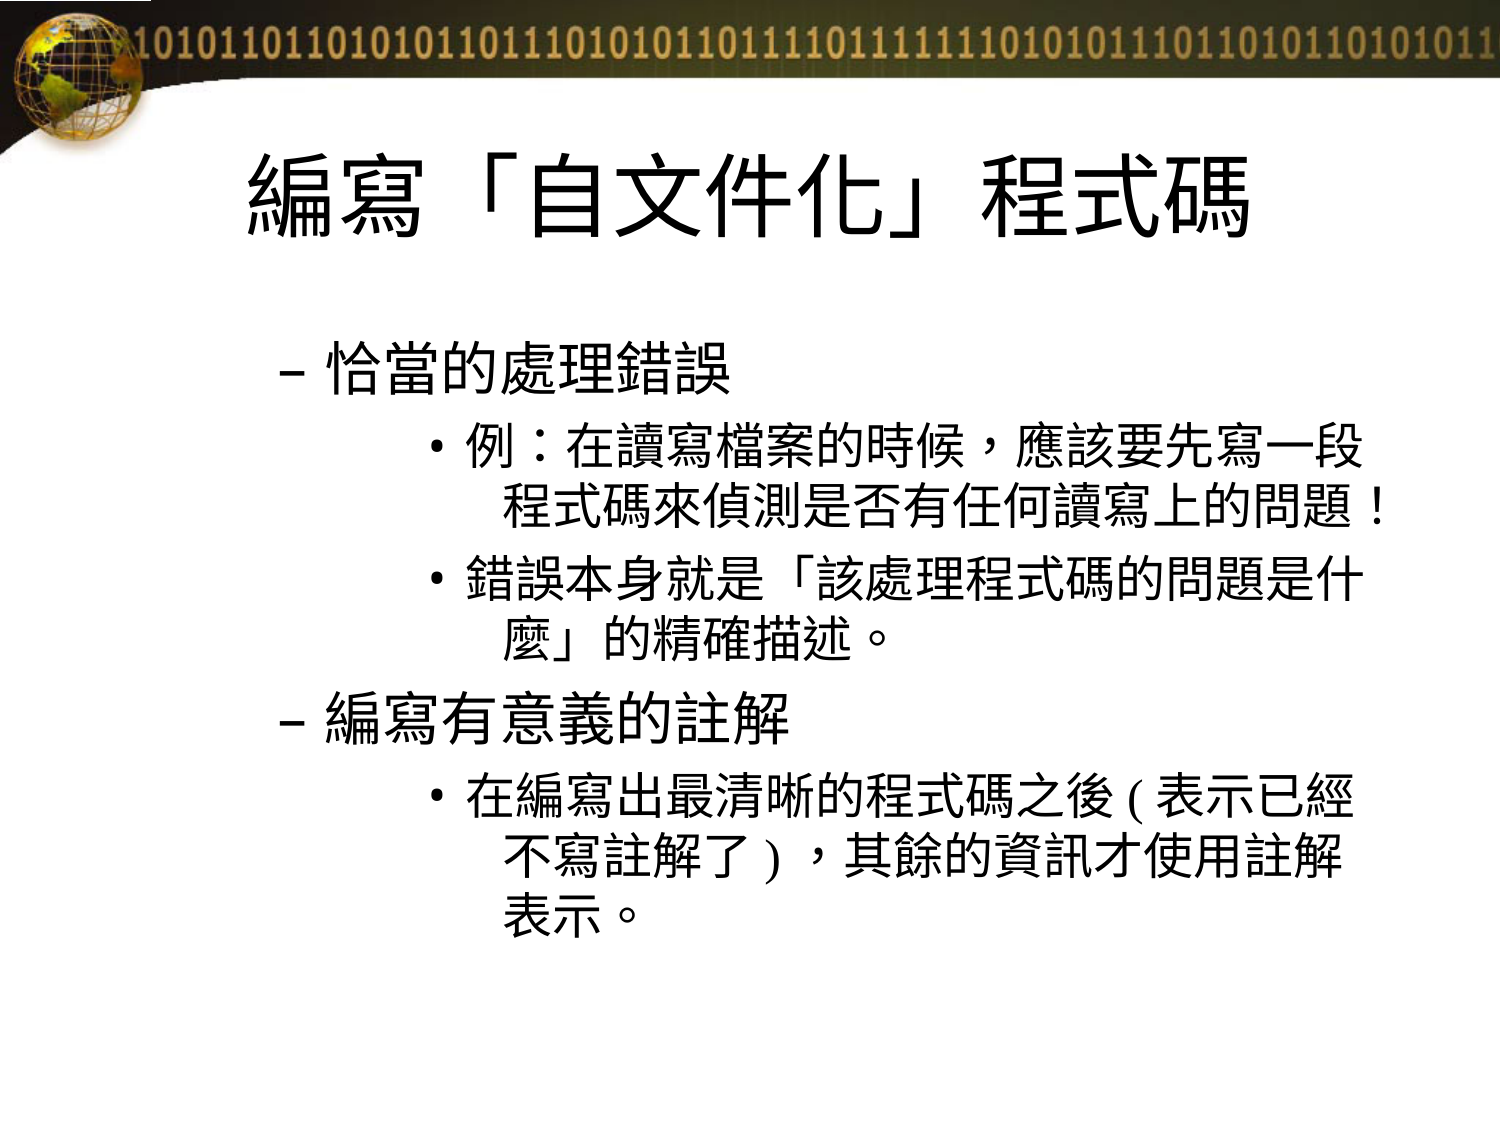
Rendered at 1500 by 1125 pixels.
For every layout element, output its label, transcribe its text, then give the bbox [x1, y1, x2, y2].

list 恰當的處理錯誤 例：在讀寫檔案的時候，應該要先寫一段程式碼來偵測是否有任何讀寫上的問題！ 錯誤本身就是「該處理程式碼的問題是什麼」的精確描述。 編寫有意義的註解 在編寫出最清晰的程式碼之後(表示已經不寫註解了)，其餘的資訊才使用註解表示。 [112, 324, 1388, 1000]
title 編寫「自文件化」程式碼 [112, 99, 1388, 288]
